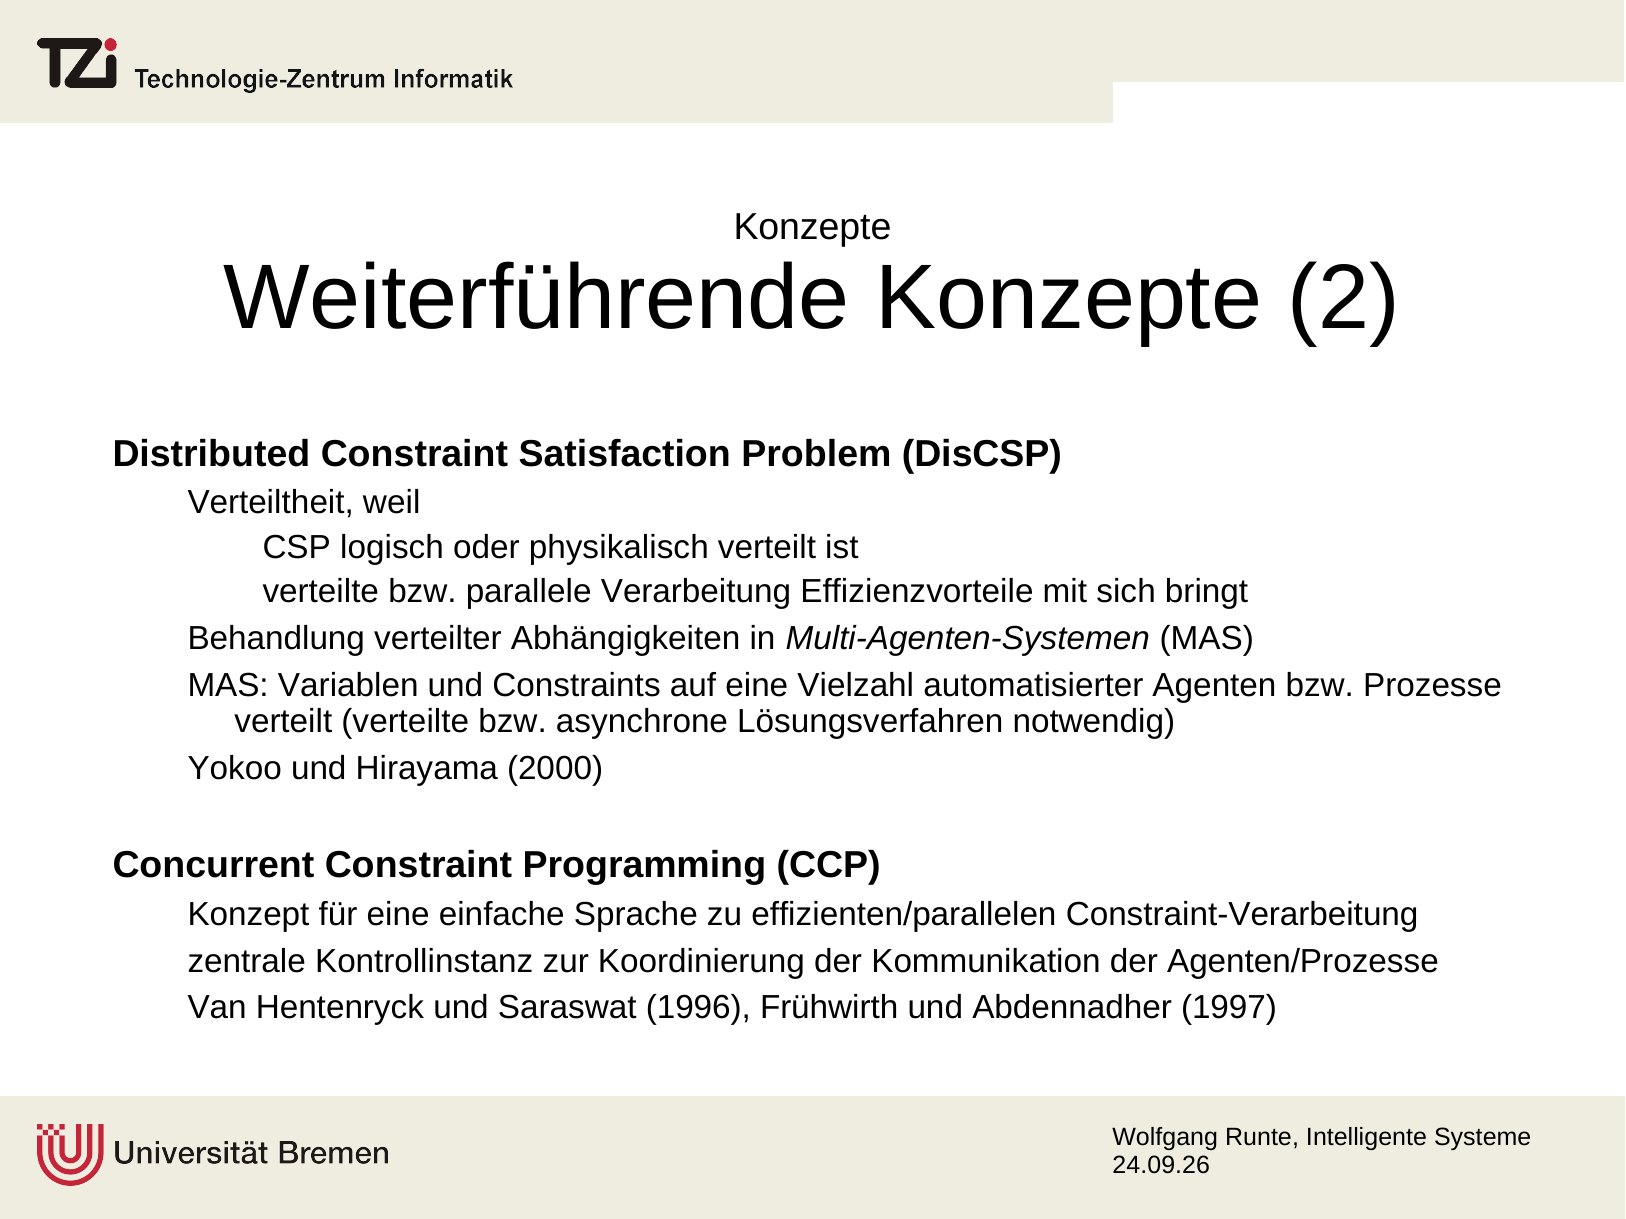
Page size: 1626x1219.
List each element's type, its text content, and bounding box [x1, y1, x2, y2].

title Konzepte Weiterführende Konzepte (2) [112, 162, 1513, 393]
list Distributed Constraint Satisfaction Problem (DisCSP) Verteiltheit, weil CSP logisch oder physikalisch verteilt ist verteilte bzw. parallele Verarbeitung Effizienzvorteile mit sich bringt Behandlung verteilter Abhängigkeiten in Multi-Agenten-Systemen (MAS) MAS: Variablen und Constraints auf eine Vielzahl automatisierter Agenten bzw. Prozesse verteilt (verteilte bzw. asynchrone Lösungsverfahren notwendig) Yokoo und Hirayama (2000) Concurrent Constraint Programming (CCP) Konzept für eine einfache Sprache zu effizienten/parallelen Constraint-Verarbeitung zentrale Kontrollinstanz zur Koordinierung der Kommunikation der Agenten/Prozesse Van Hentenryck und Saraswat (1996), Frühwirth und Abdennadher (1997) [112, 433, 1513, 1070]
picture [37, 38, 513, 93]
picture [37, 1124, 388, 1186]
